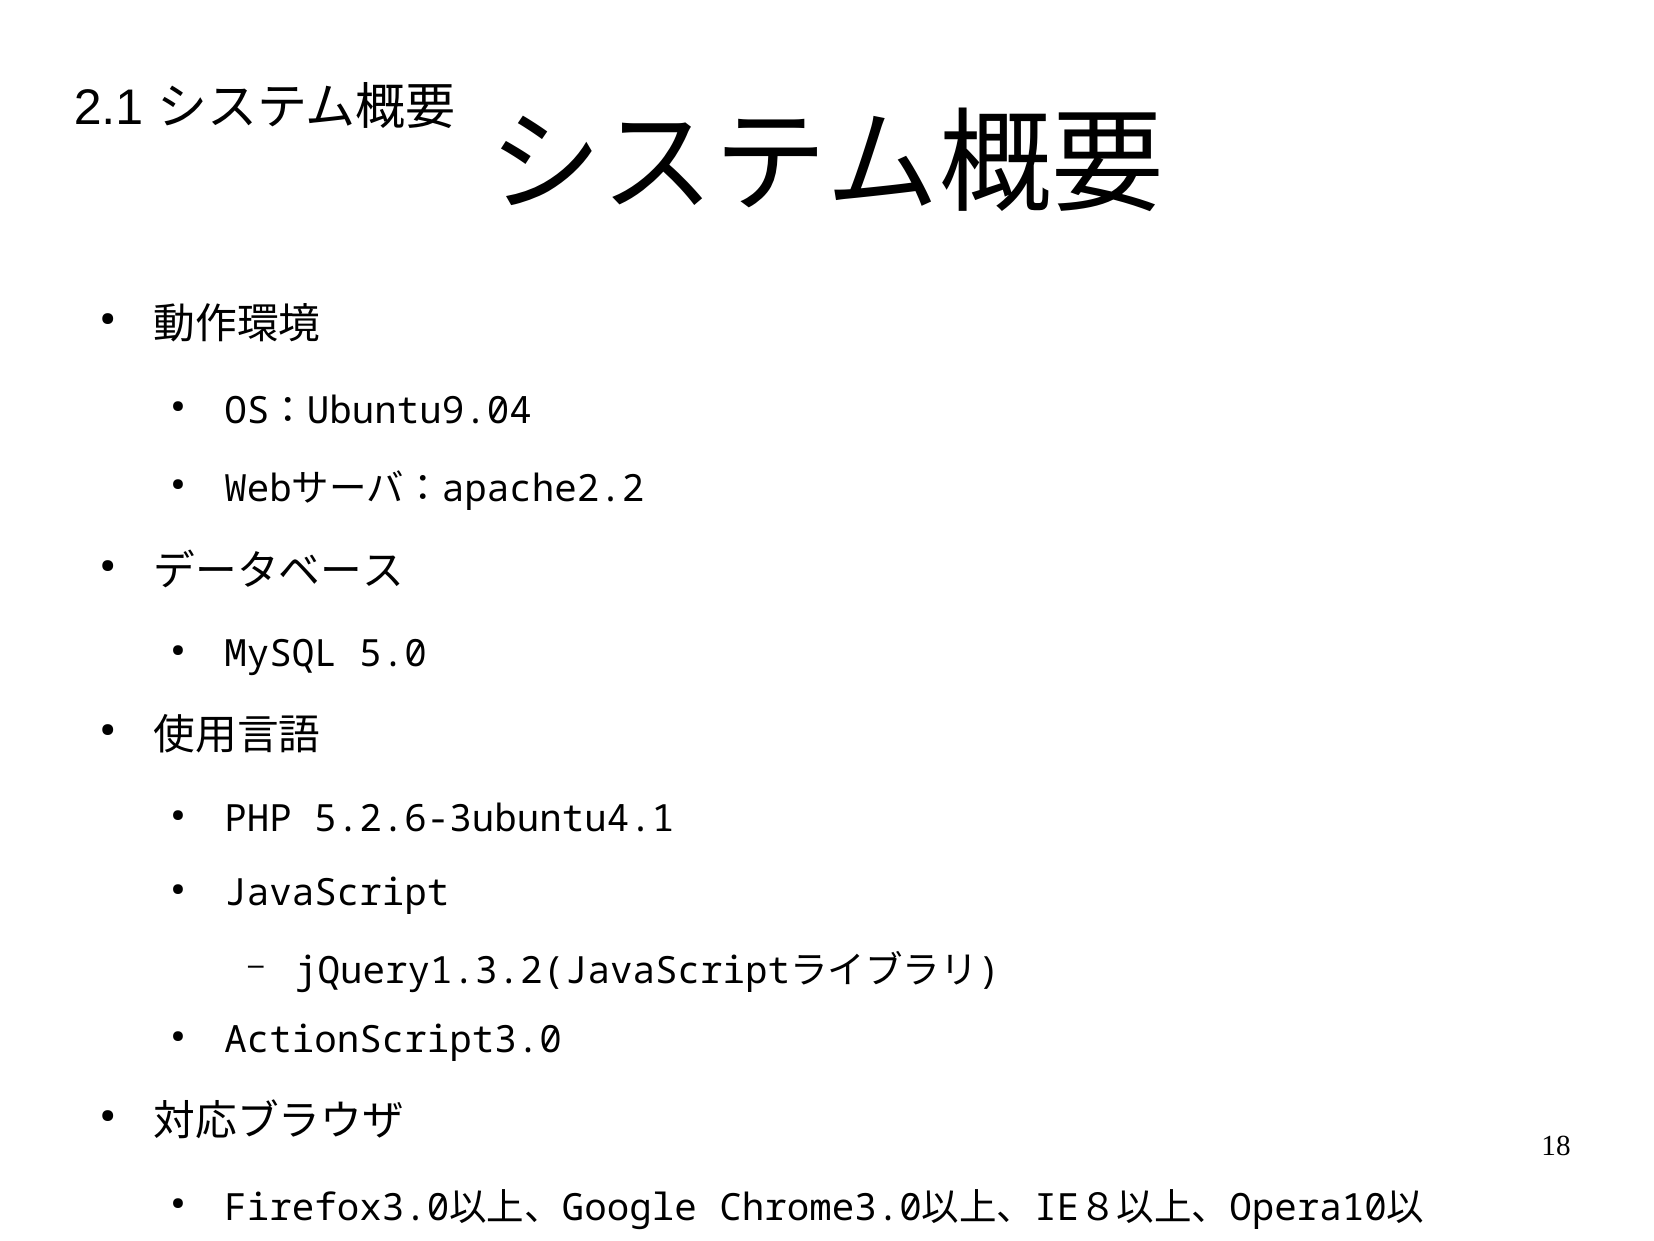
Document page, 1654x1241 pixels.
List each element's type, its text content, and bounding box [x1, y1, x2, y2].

list 動作環境 OS：Ubuntu9.04 Webサーバ：apache2.2 データベース MySQL 5.0 使用言語 PHP 5.2.6-3ubuntu4.1 JavaScript jQuery1.3.2(JavaScriptライブラリ) ActionScript3.0 対応ブラウザ Firefox3.0以上、Google Chrome3.0以上、IE８以上、Opera10以上、Safari4以上 [82, 290, 1571, 1094]
title システム概要 [82, 49, 1571, 257]
text_box 2.1 システム概要 [59, 59, 473, 130]
